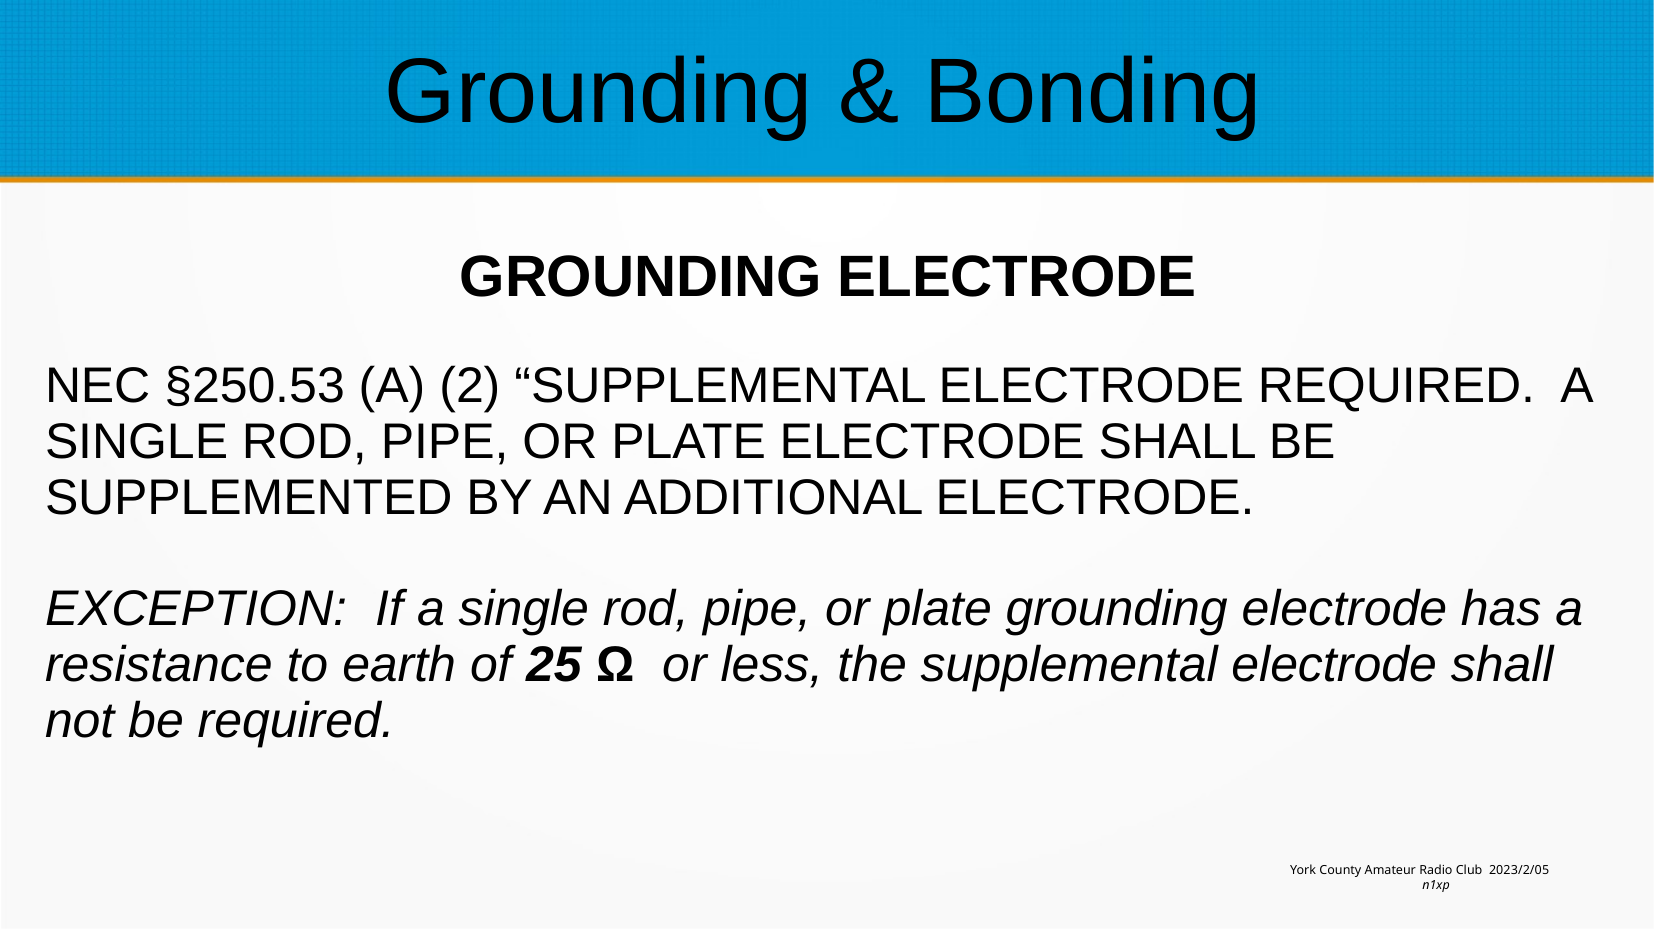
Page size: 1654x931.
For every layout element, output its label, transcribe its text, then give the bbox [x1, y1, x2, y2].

text_box York County Amateur Radio Club 2023/2/05 n1xp [1284, 856, 1588, 897]
text_box NEC §250.53 (A) (2) “SUPPLEMENTAL ELECTRODE REQUIRED. A SINGLE ROD, PIPE, OR PLATE ELECTRODE SHALL BE SUPPLEMENTED BY AN ADDITIONAL ELECTRODE. EXCEPTION: If a single rod, pipe, or plate grounding electrode has a resistance to earth of 25 Ω or less, the supplemental electrode shall not be required. [30, 350, 1607, 756]
text_box GROUNDING ELECTRODE [150, 236, 1506, 317]
text_box Grounding & Bonding [201, 31, 1446, 150]
picture [0, 175, 1654, 931]
